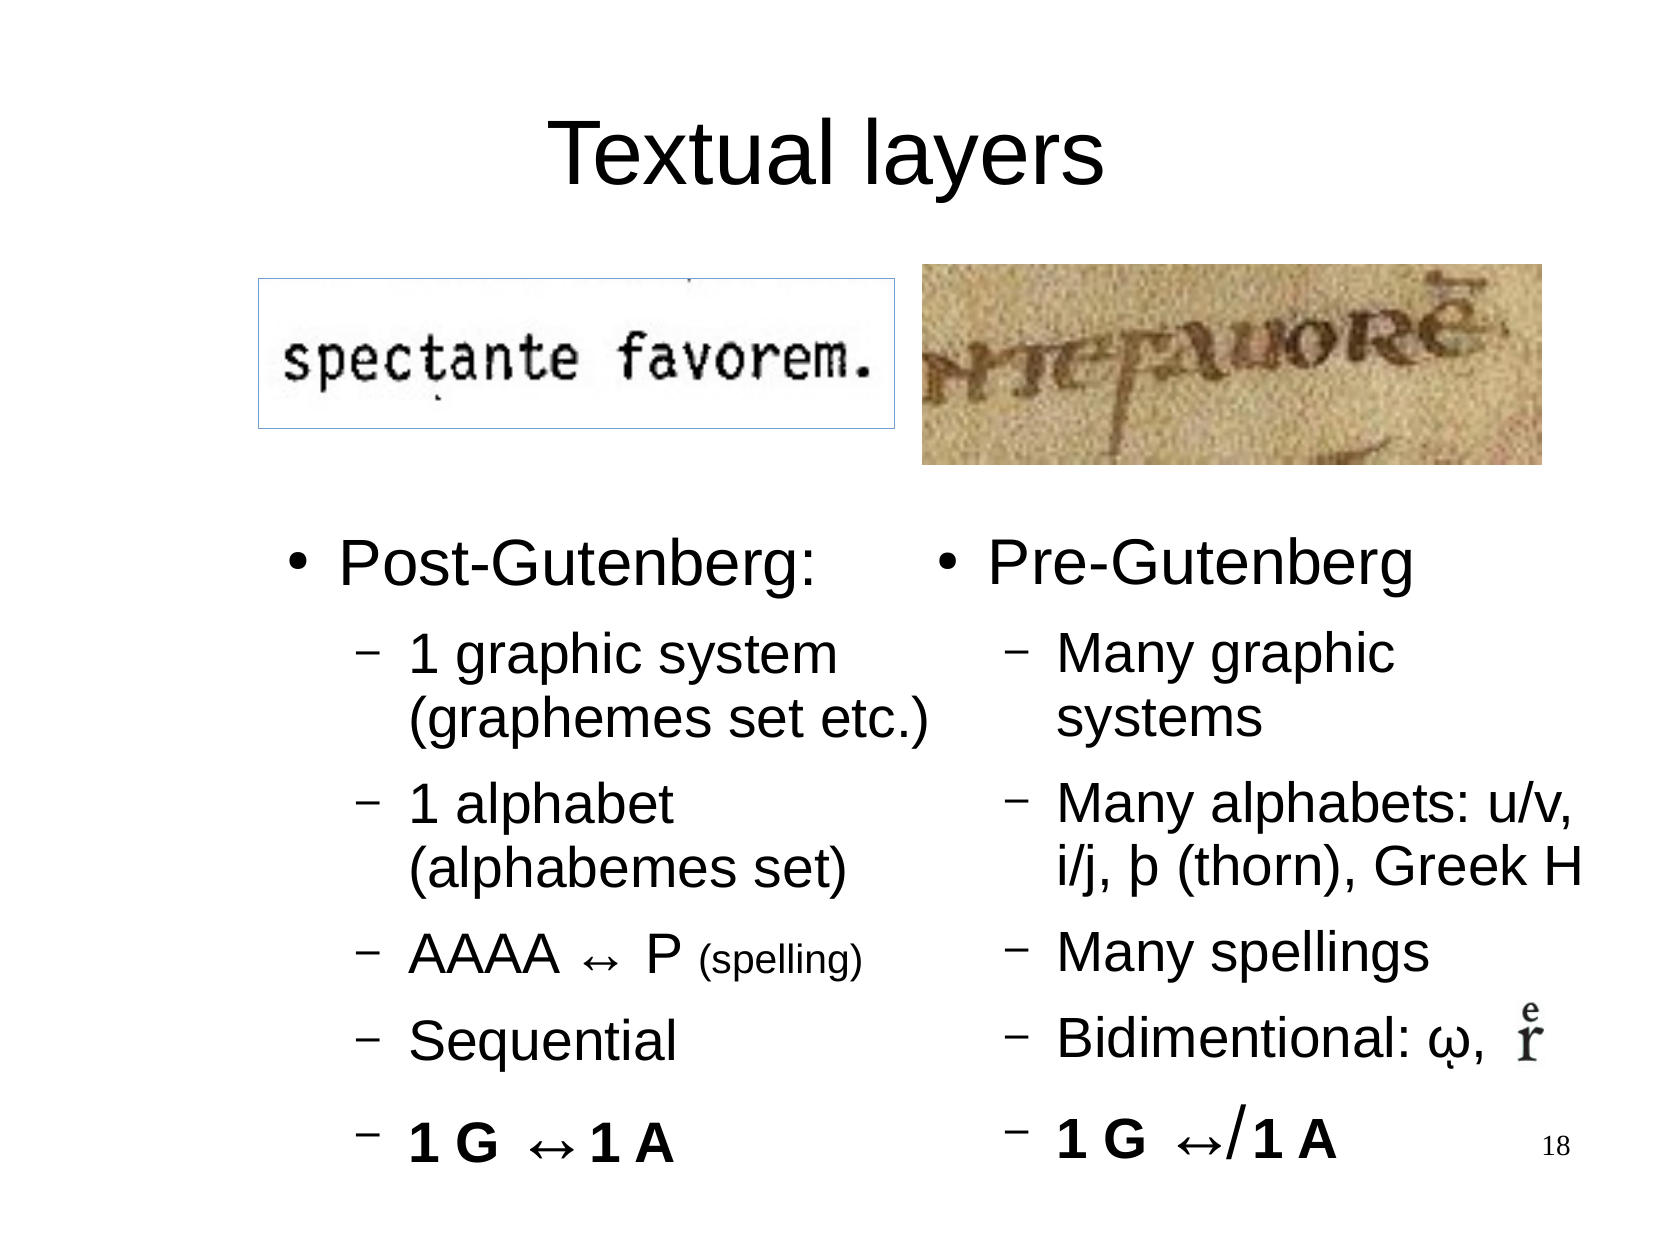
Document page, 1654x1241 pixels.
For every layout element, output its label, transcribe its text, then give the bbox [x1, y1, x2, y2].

title Textual layers [82, 49, 1571, 257]
text_box [813, 615, 843, 687]
list Pre-Gutenberg Many graphic systems Many alphabets: u/v, i/j, þ (thorn), Greek H Many spellings Bidimentional: ῳ, 1 G ↮ 1 A [945, 526, 1595, 1217]
picture [258, 278, 895, 429]
picture [922, 264, 1542, 465]
list Post-Gutenberg: 1 graphic system (graphemes set etc.) 1 alphabet (alphabemes set) AAAA ↔ P (spelling) Sequential 1 G ↔1 A [269, 526, 945, 1241]
